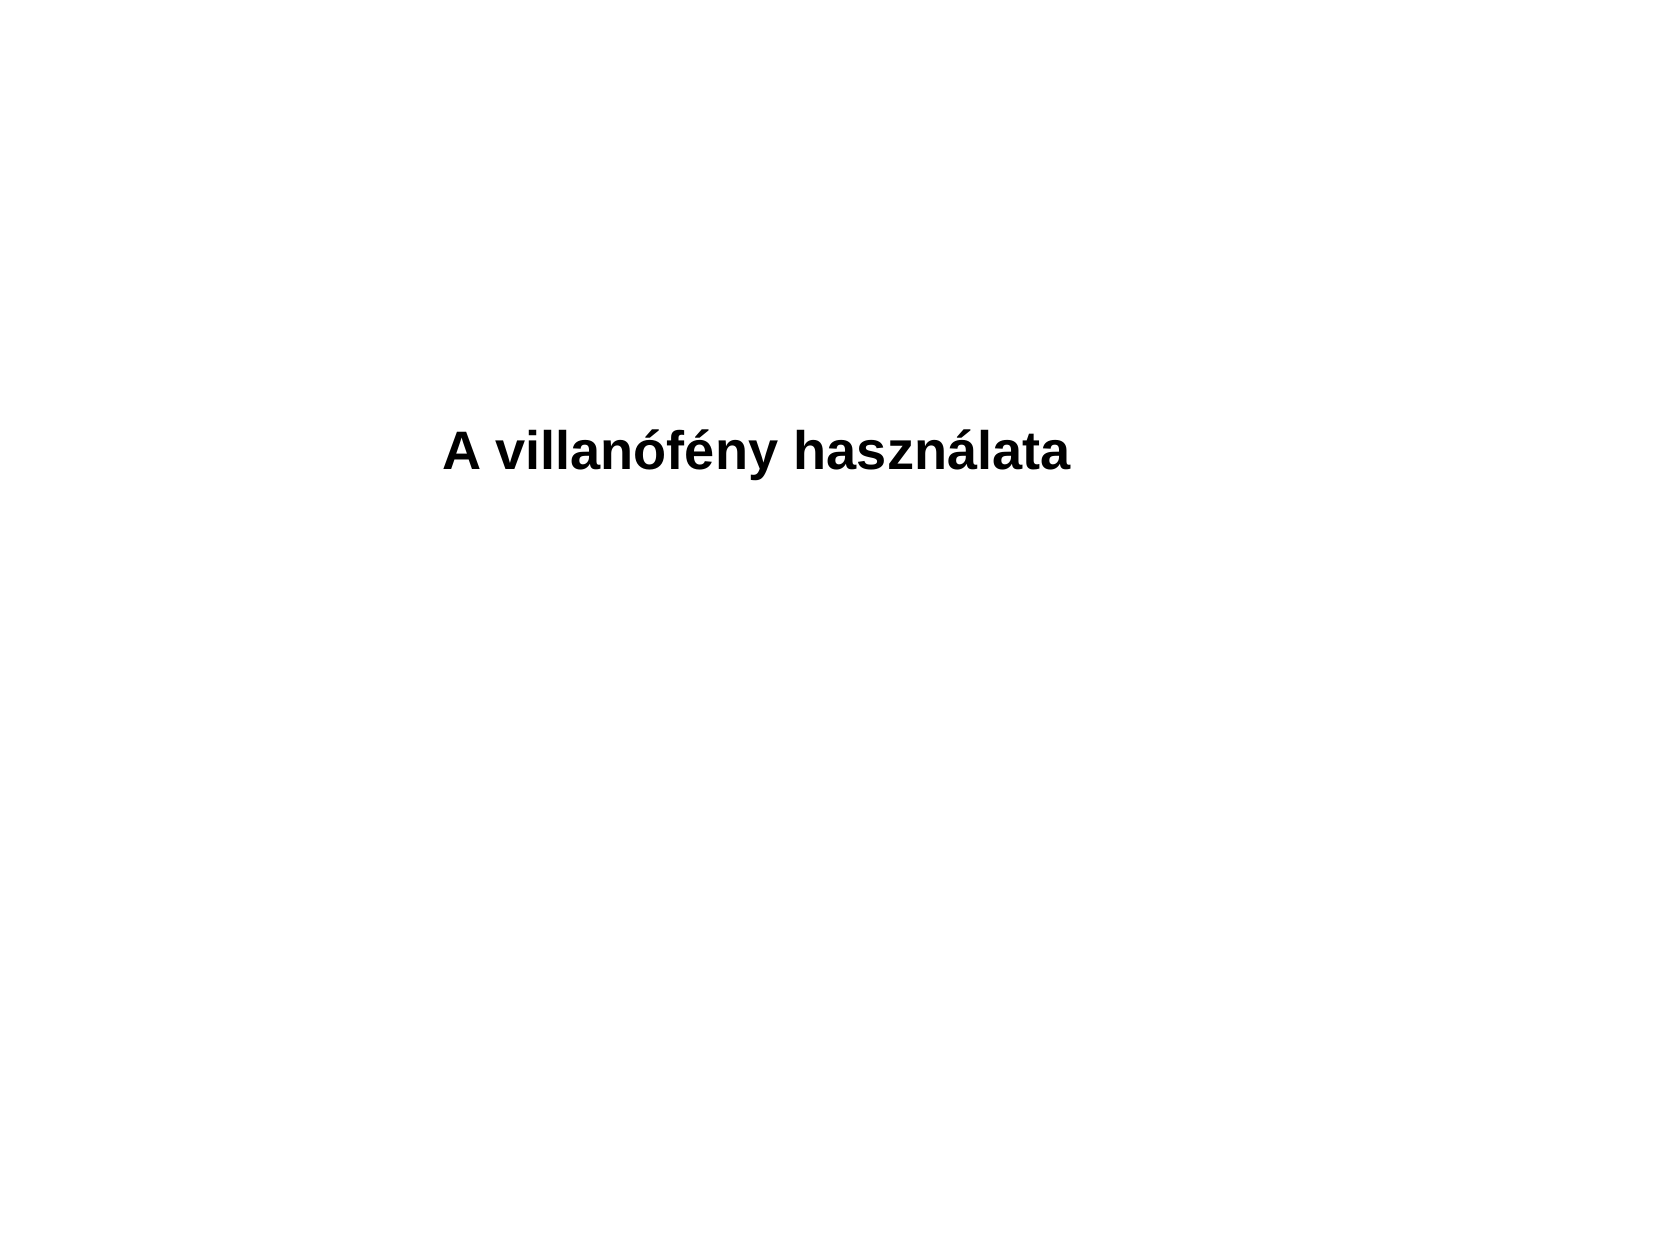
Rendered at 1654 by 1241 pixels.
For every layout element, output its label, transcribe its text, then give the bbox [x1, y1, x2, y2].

text_box A villanófény használata [428, 413, 1087, 491]
